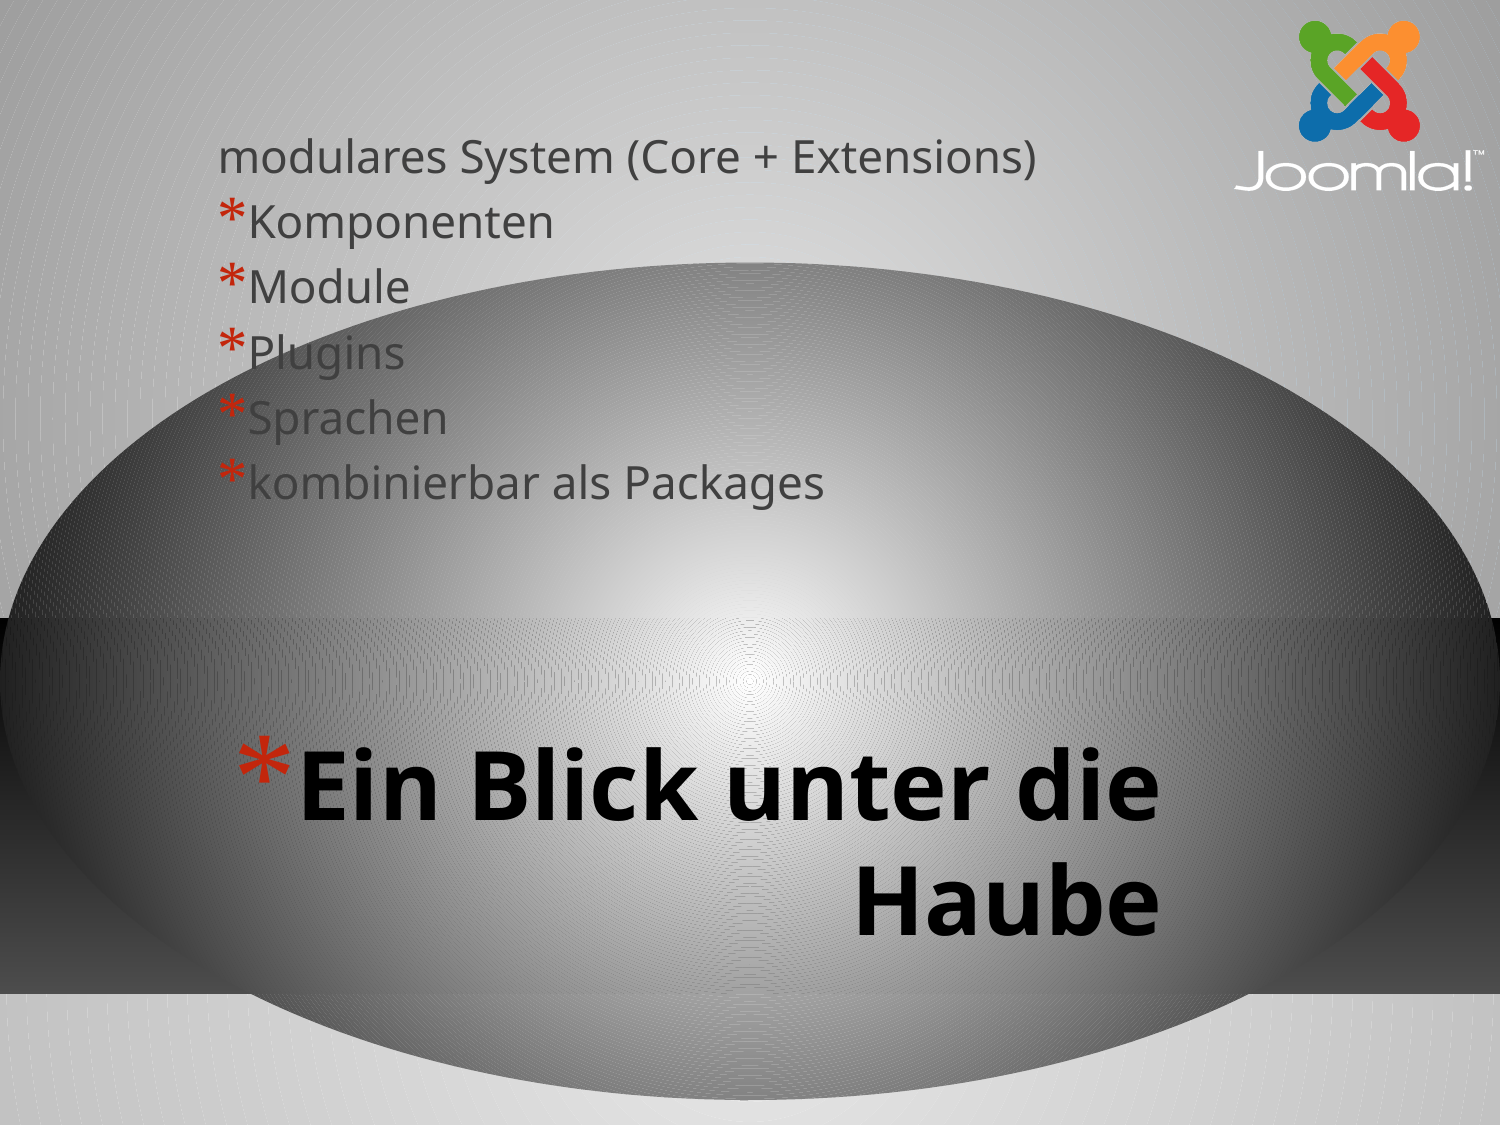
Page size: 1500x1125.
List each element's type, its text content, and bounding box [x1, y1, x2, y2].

list modulares System (Core + Extensions) Komponenten Module Plugins Sprachen kombinierbar als Packages [187, 120, 1238, 691]
title Ein Blick unter die Haube [123, 717, 1363, 905]
